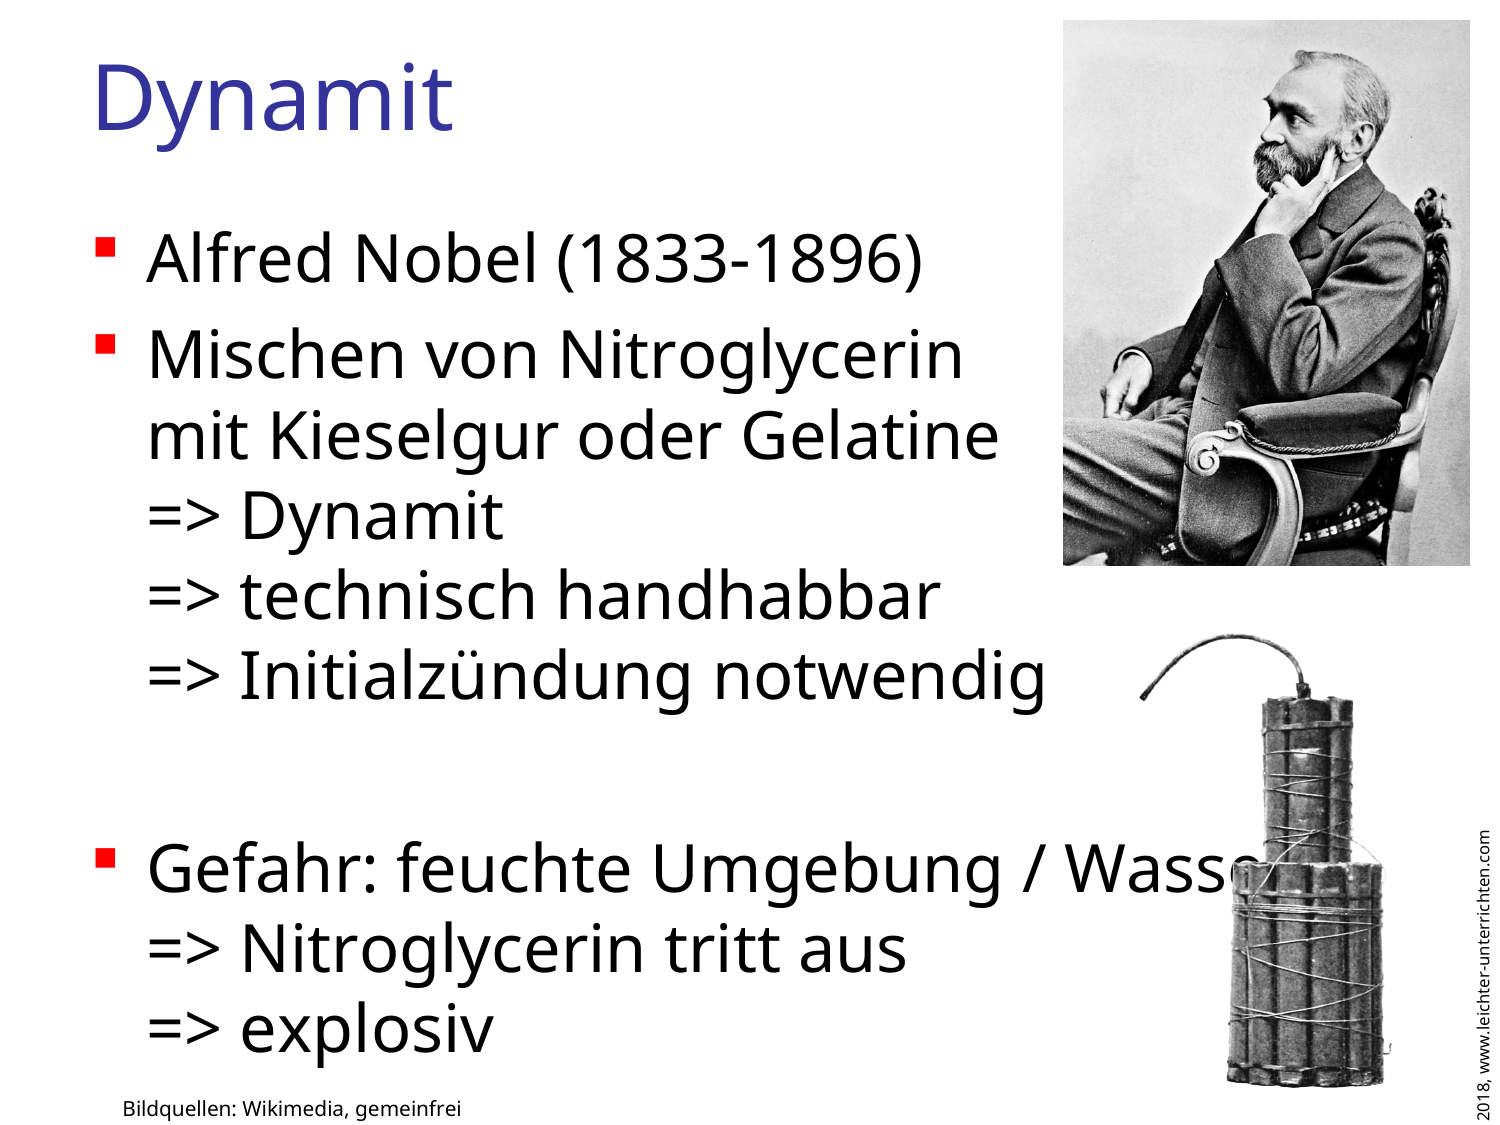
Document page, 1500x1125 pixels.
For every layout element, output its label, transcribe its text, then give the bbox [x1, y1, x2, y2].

list Alfred Nobel (1833-1896) Mischen von Nitroglycerin mit Kieselgur oder Gelatine => Dynamit => technisch handhabbar => Initialzündung notwendig Gefahr: feuchte Umgebung / Wasser => Nitroglycerin tritt aus => explosiv [75, 208, 1426, 1094]
picture [1133, 625, 1400, 1094]
text_box Bildquellen: Wikimedia, gemeinfrei [107, 1087, 477, 1125]
title Dynamit [75, 0, 1426, 188]
picture [1063, 20, 1470, 566]
